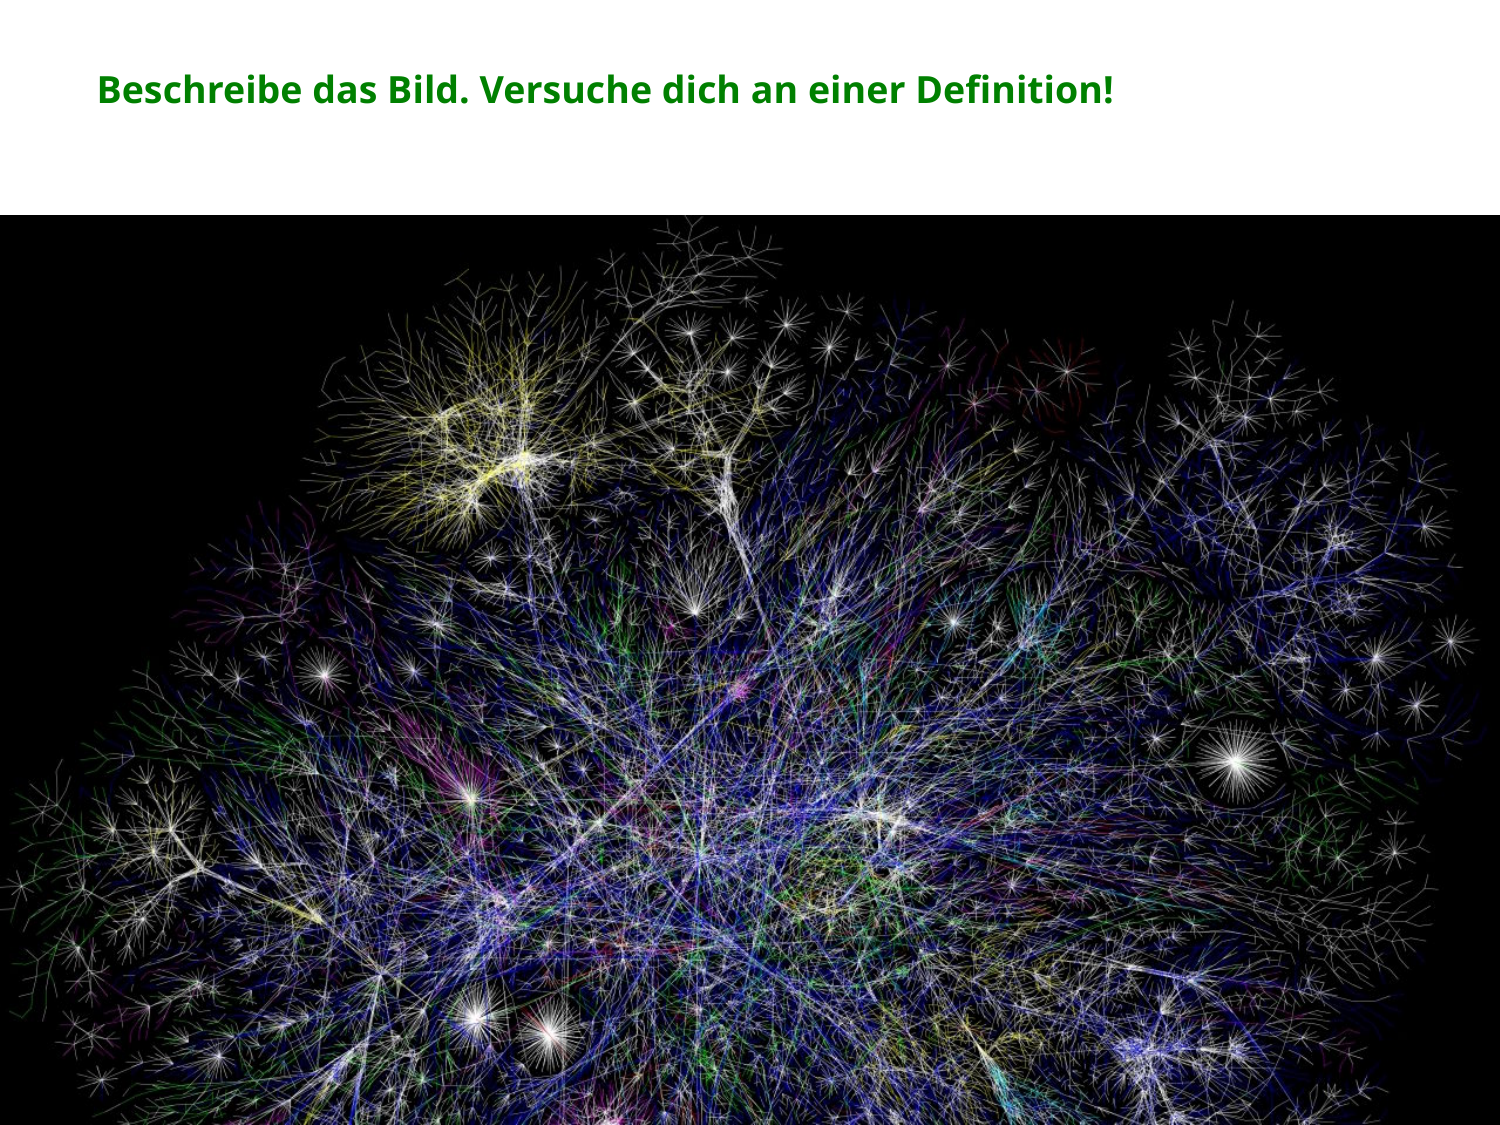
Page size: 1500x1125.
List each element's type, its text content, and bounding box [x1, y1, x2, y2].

picture [0, 215, 1500, 1125]
text_box Beschreibe das Bild. Versuche dich an einer Definition! [81, 58, 1407, 119]
